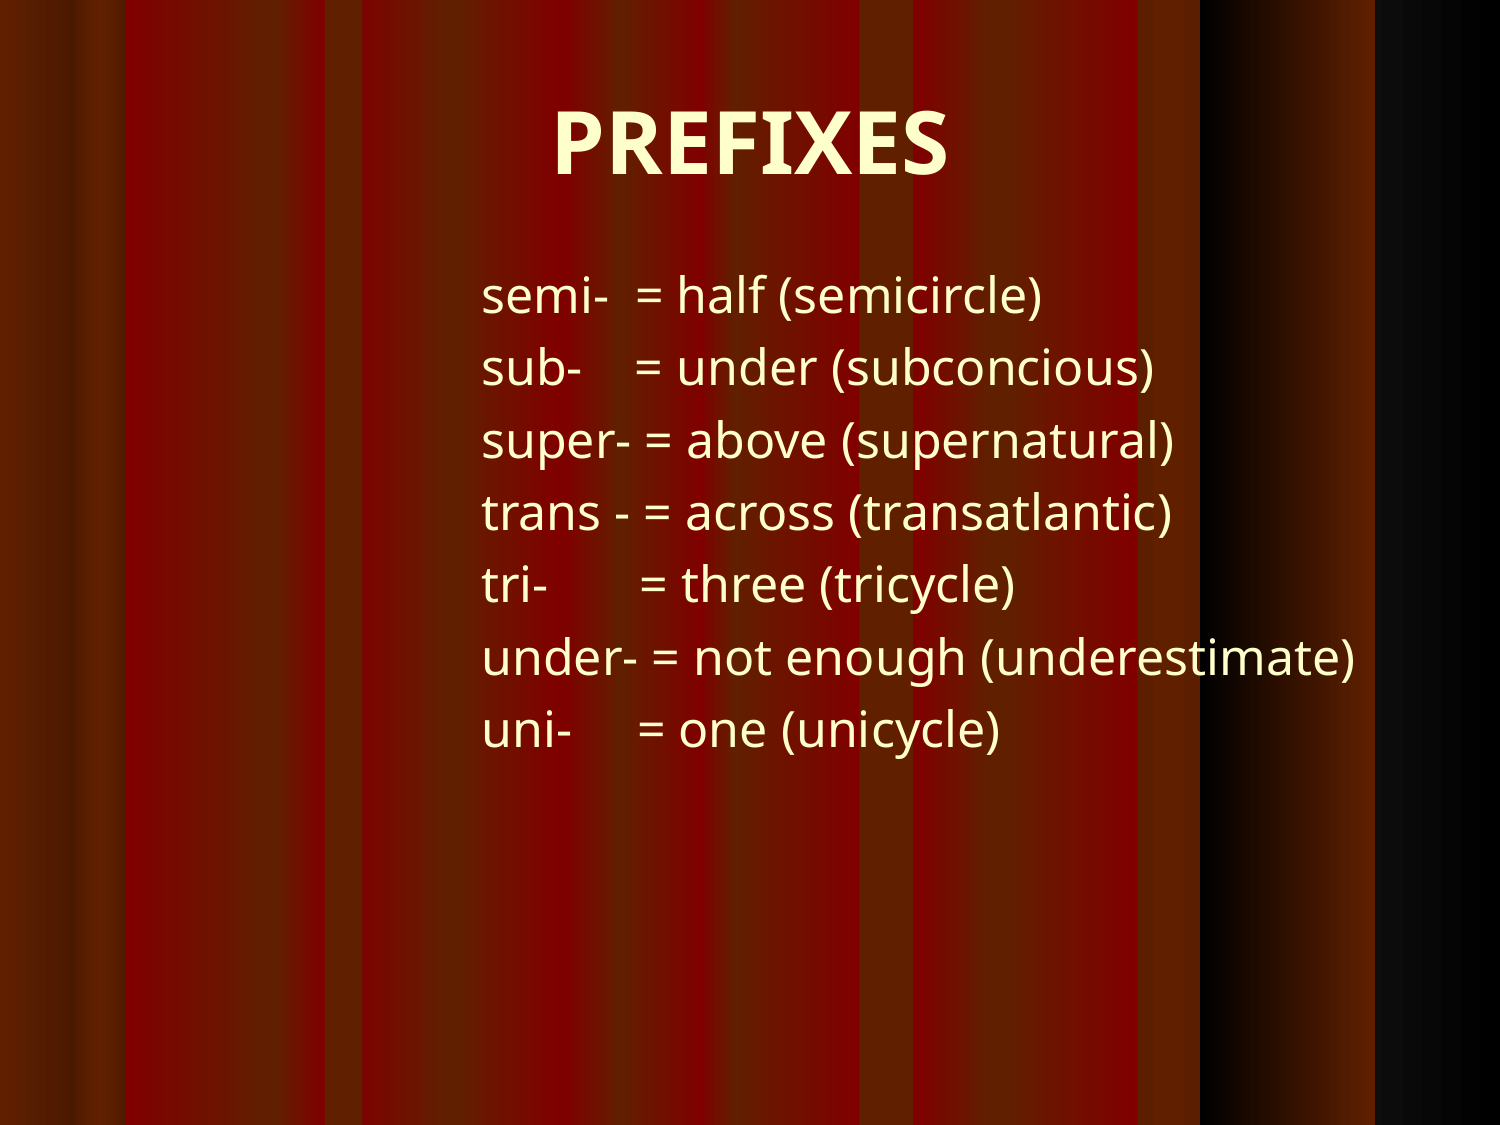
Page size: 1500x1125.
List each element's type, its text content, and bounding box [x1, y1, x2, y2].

title PREFIXES [75, 37, 1425, 241]
list semi- = half (semicircle)‏ sub- = under (subconcious)‏ super- = above (supernatural)‏ trans - = across (transatlantic)‏ tri- = three (tricycle)‏ under- = not enough (underestimate)‏ uni- = one (unicycle)‏ [466, 255, 1400, 909]
